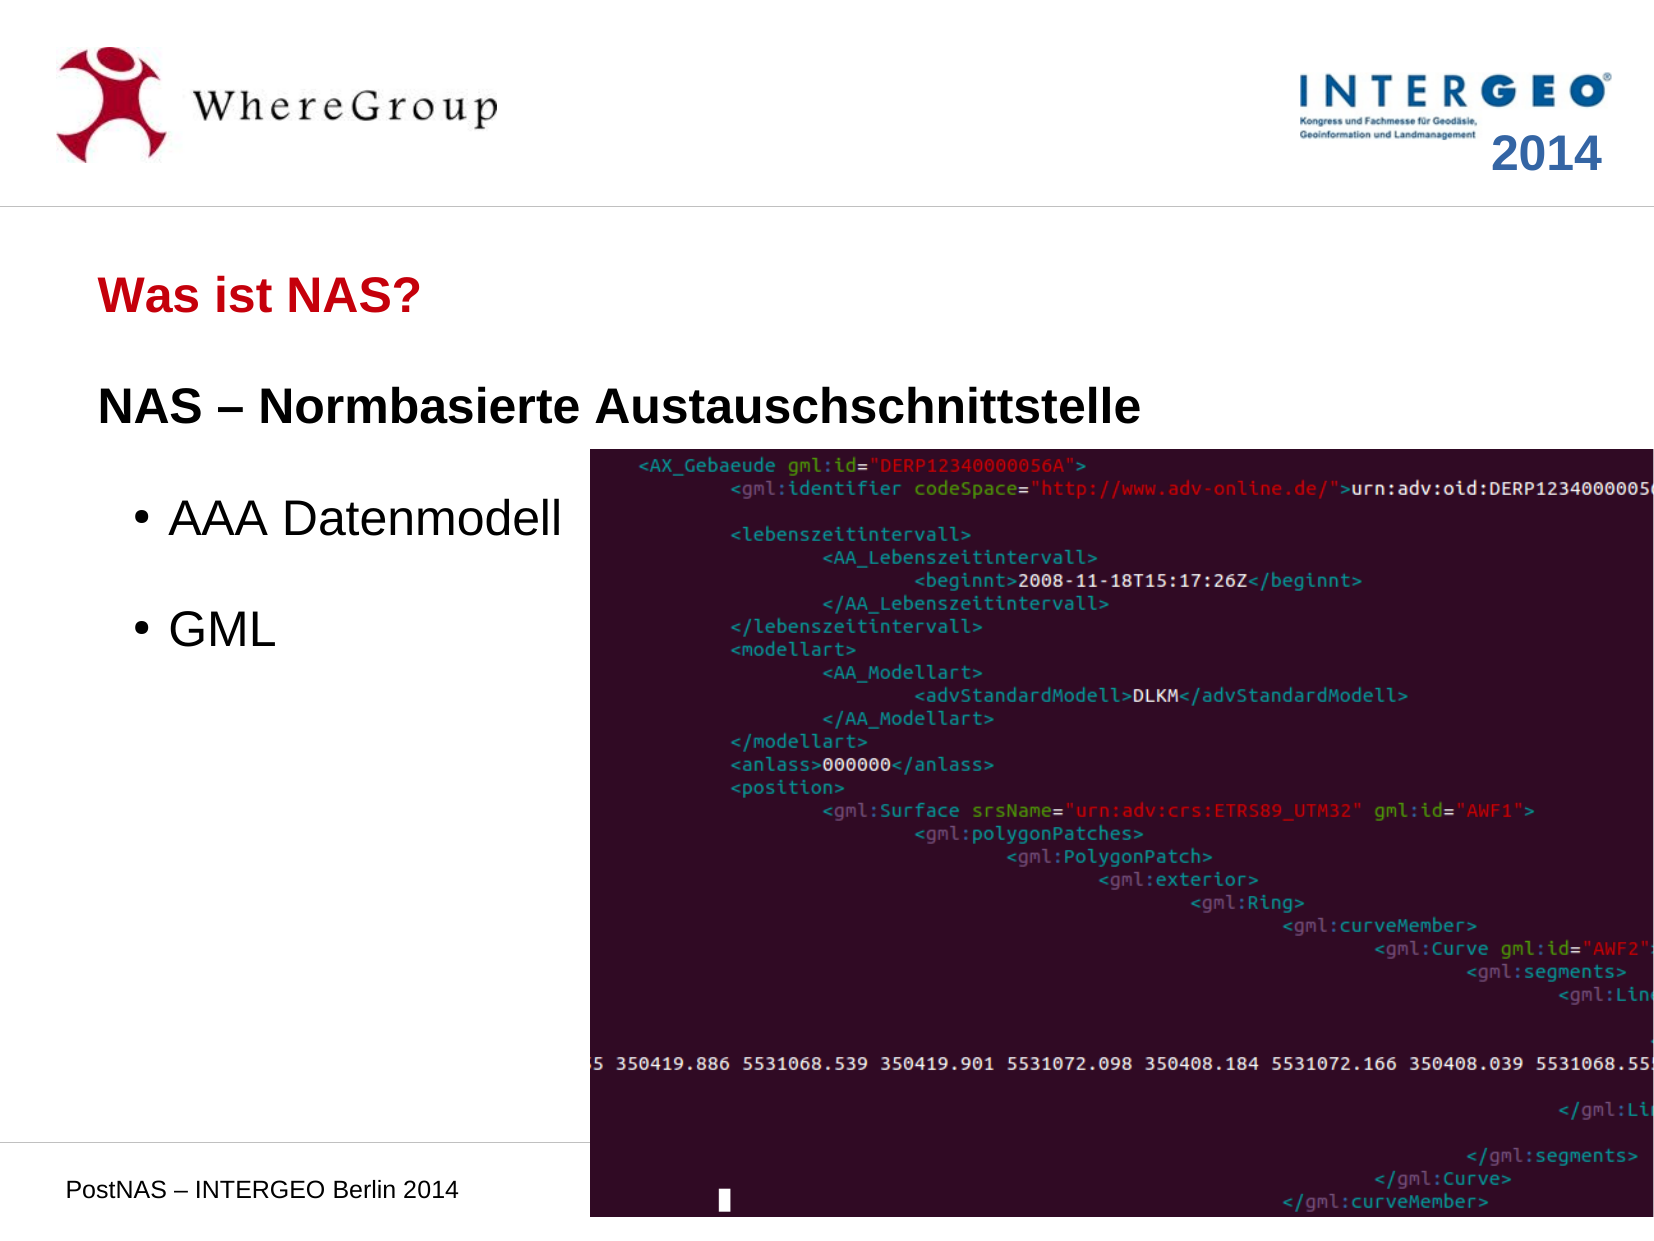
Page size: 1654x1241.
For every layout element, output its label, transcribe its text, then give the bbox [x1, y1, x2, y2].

picture [590, 449, 1654, 1217]
picture [56, 47, 497, 163]
text_box Was ist NAS? NAS – Normbasierte Austauschschnittstelle AAA Datenmodell GML [82, 259, 1595, 1087]
picture [1299, 29, 1613, 185]
